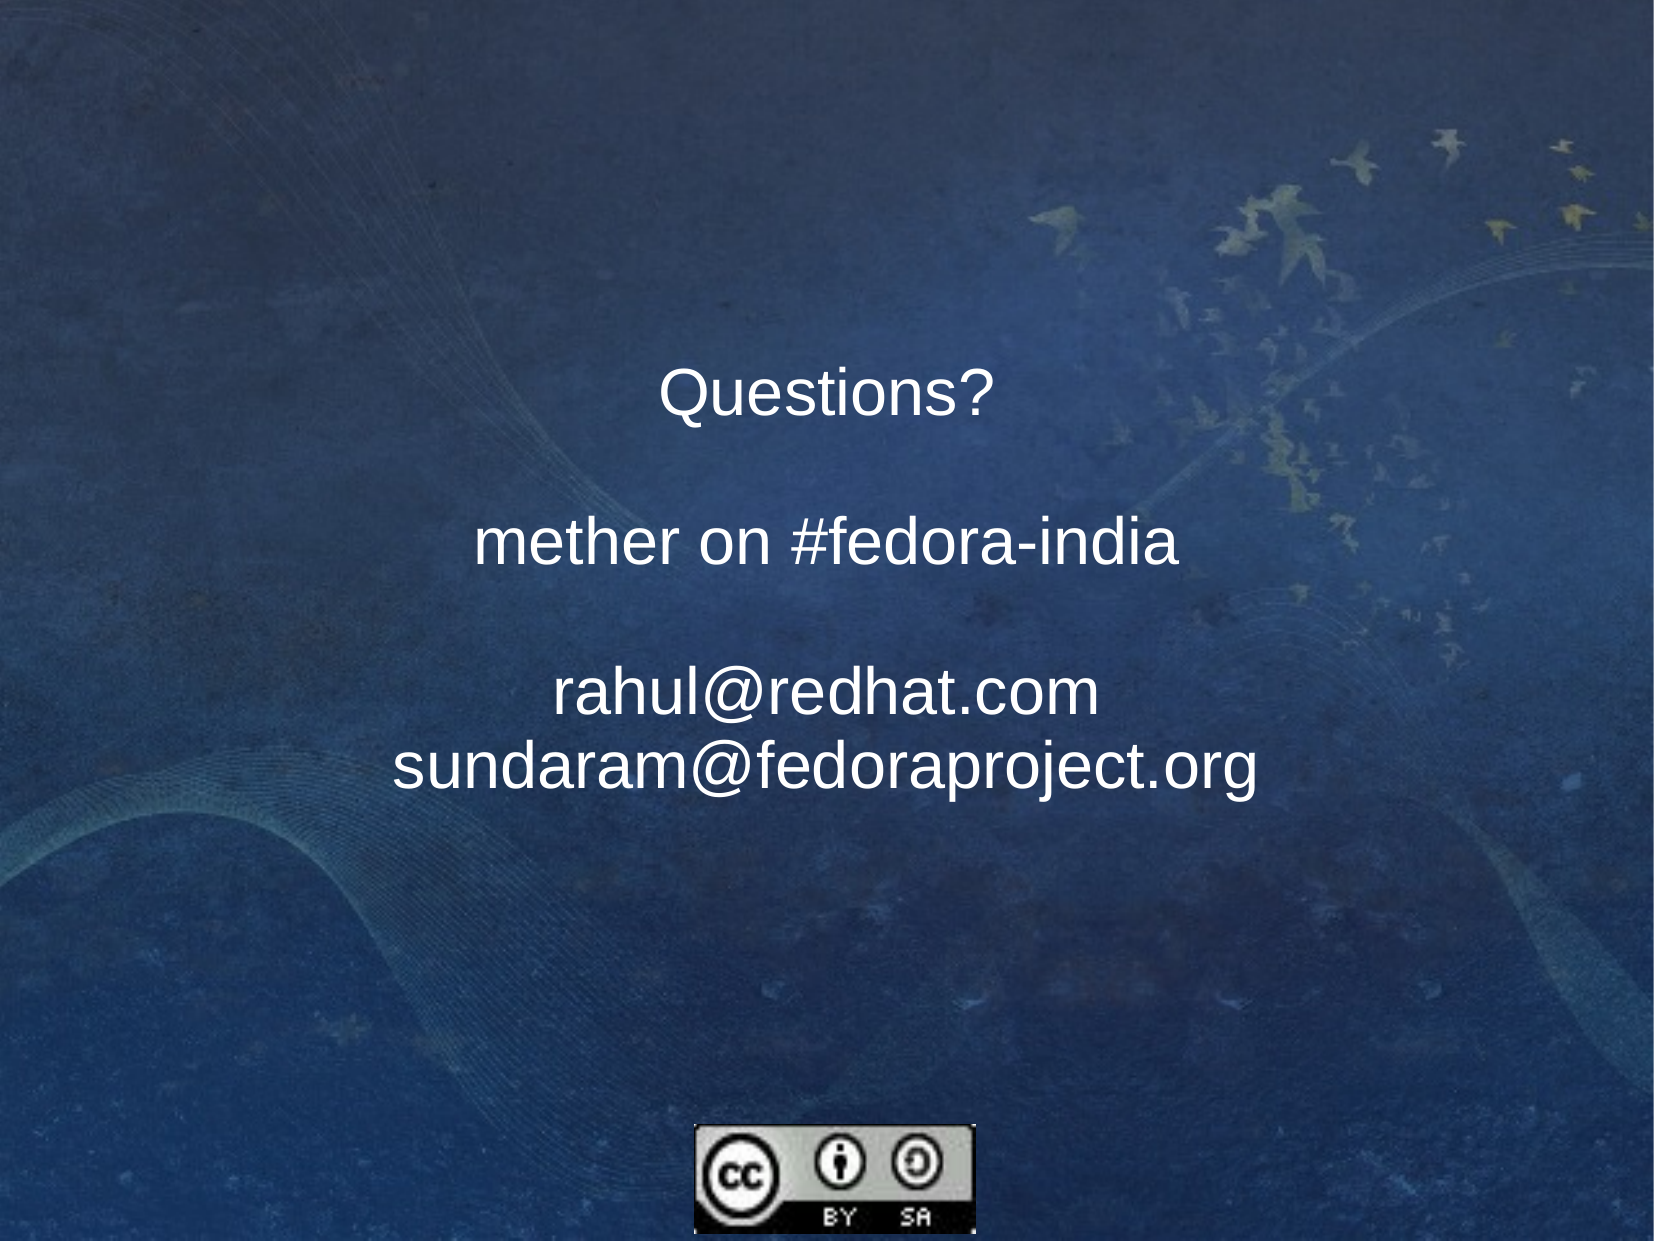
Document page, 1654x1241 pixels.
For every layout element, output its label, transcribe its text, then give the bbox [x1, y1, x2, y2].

picture [0, 0, 1654, 1241]
subtitle Questions? mether on #fedora-india rahul@redhat.com sundaram@fedoraproject.org [82, 56, 1571, 1102]
